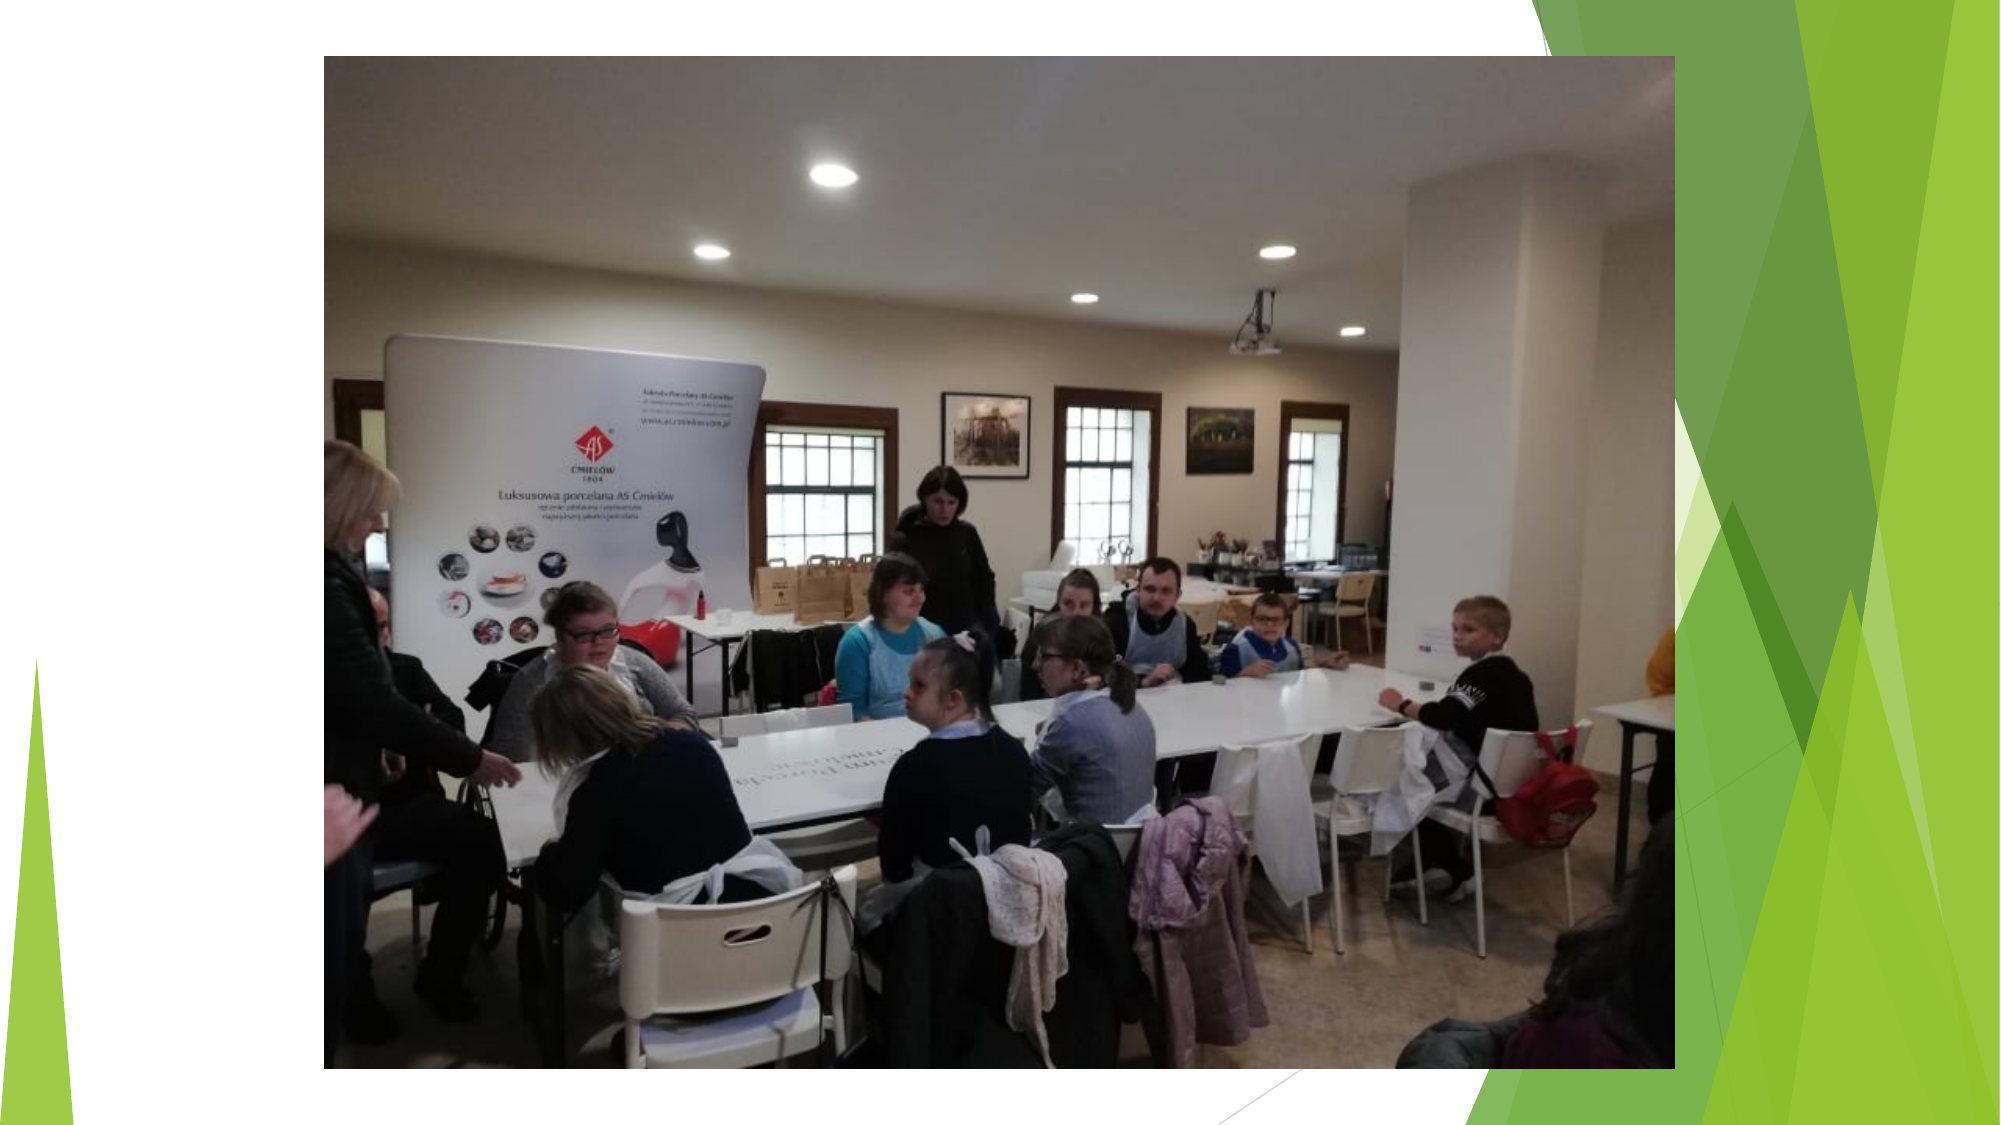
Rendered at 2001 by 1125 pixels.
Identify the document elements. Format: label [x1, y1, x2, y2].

picture [324, 56, 1675, 1069]
